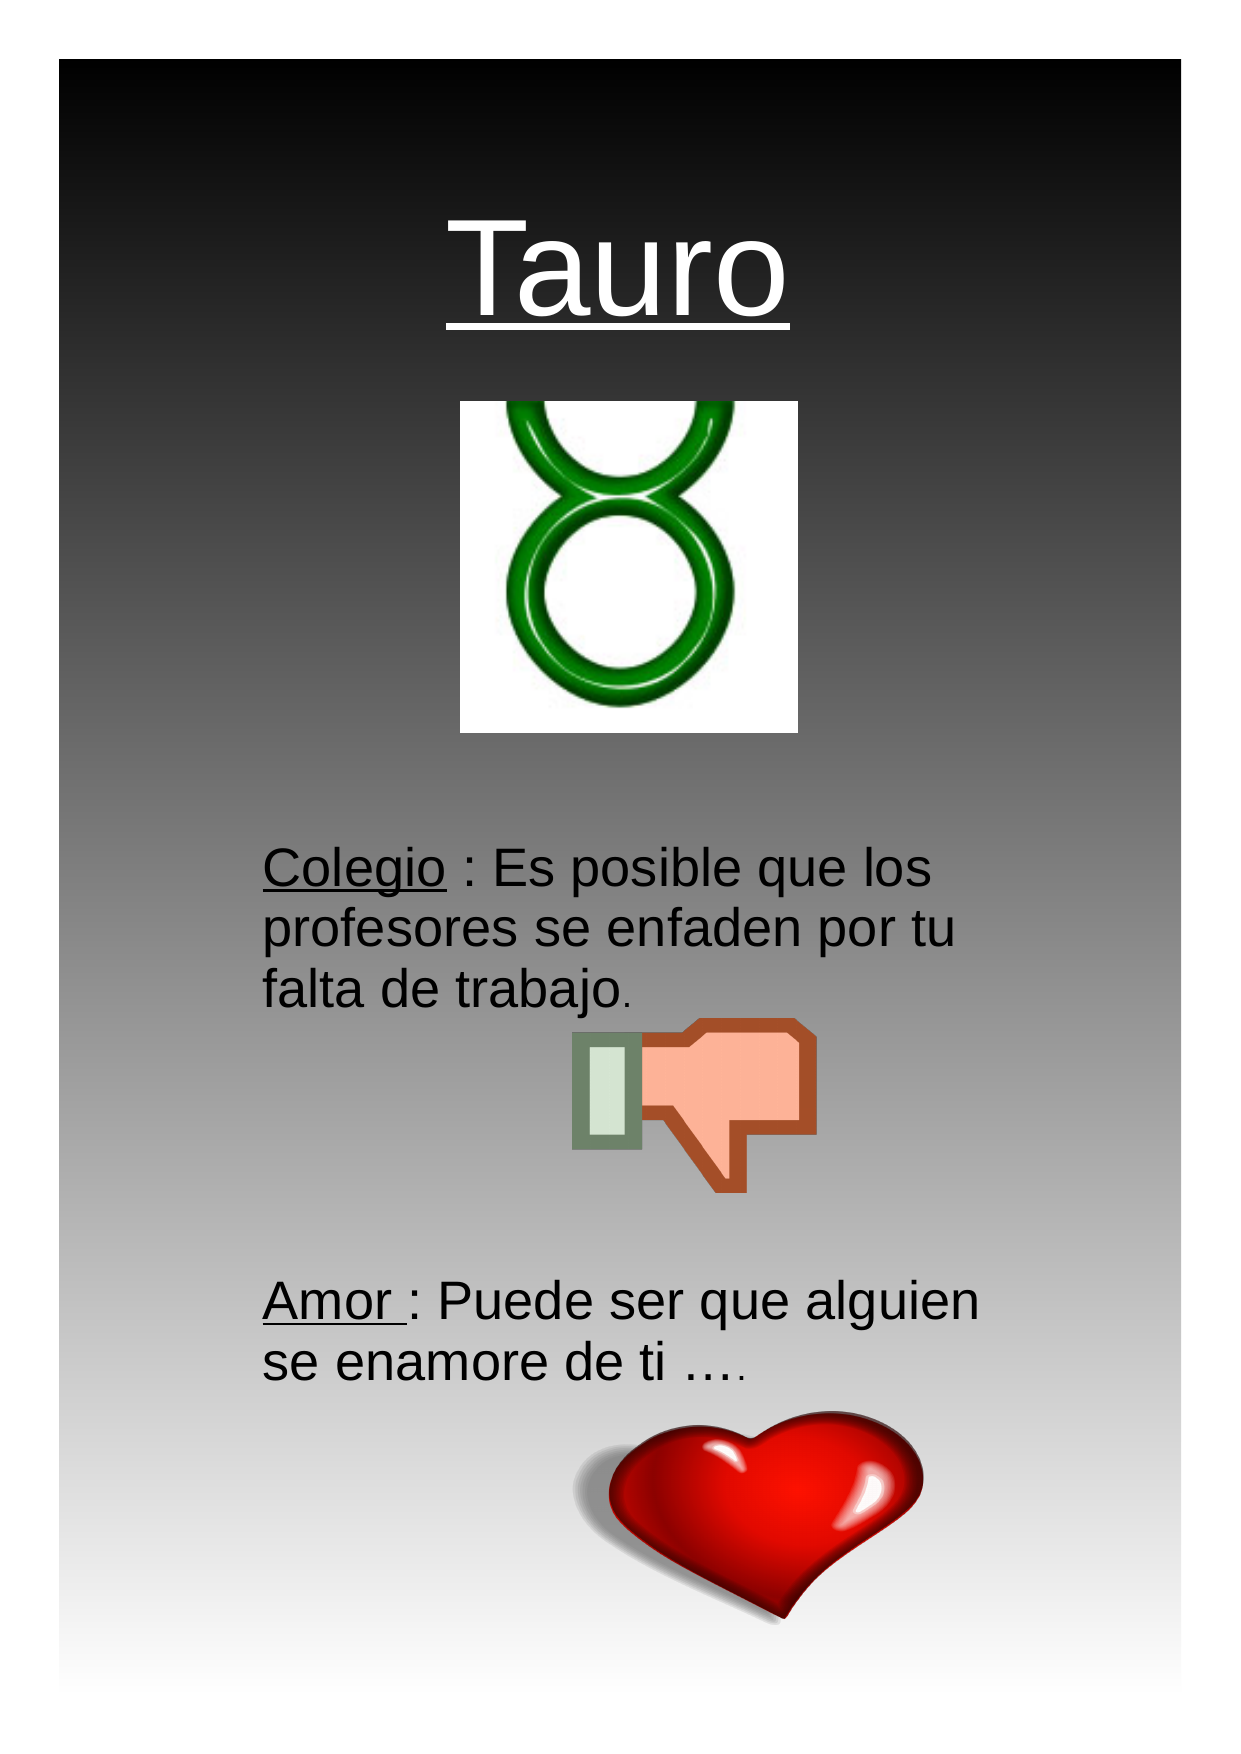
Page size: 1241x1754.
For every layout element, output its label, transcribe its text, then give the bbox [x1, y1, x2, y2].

text_box Tauro [431, 183, 810, 352]
picture [572, 1411, 924, 1625]
picture [460, 401, 798, 733]
picture [572, 974, 834, 1193]
text_box Colegio : Es posible que los profesores se enfaden por tu falta de trabajo. Amor : Puede ser que alguien se enamore de ti …. [248, 829, 999, 1589]
